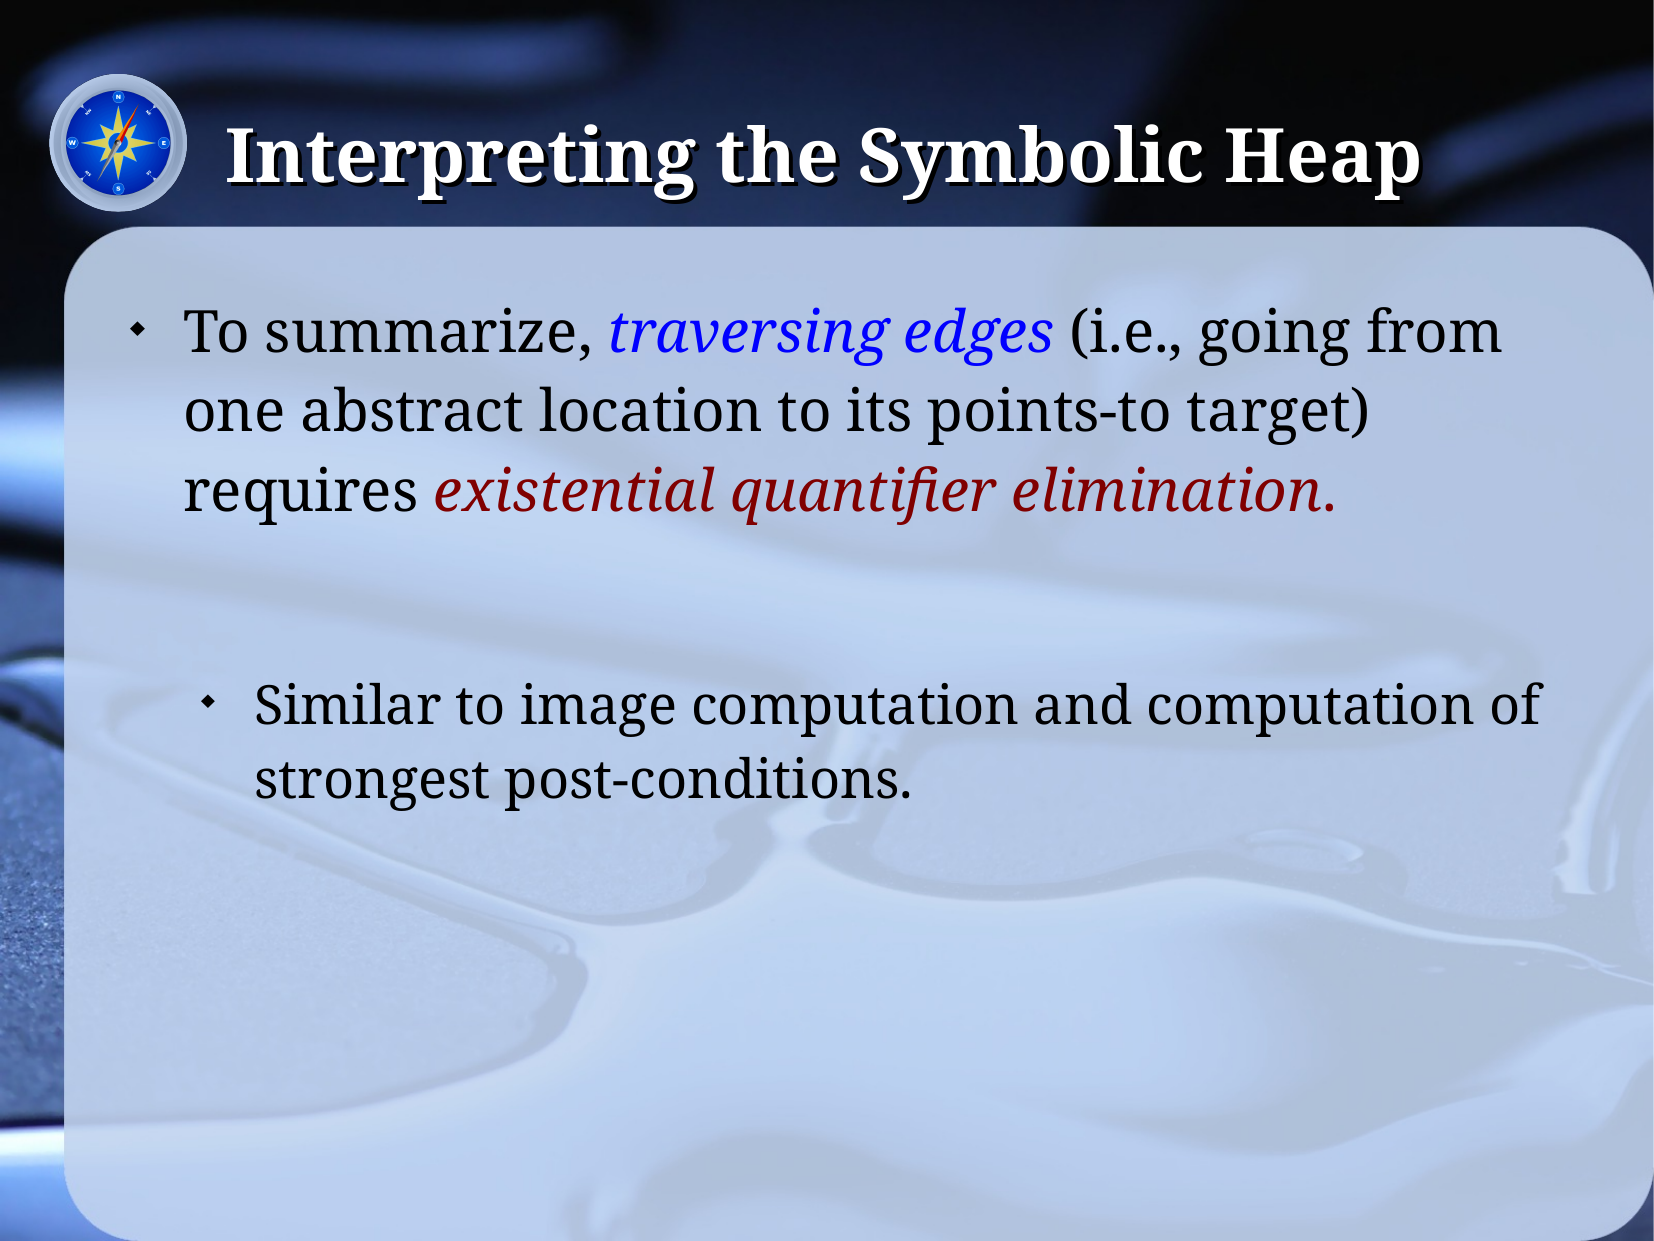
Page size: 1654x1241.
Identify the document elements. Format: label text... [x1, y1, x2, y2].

picture [0, 0, 1654, 1241]
list To summarize, traversing edges (i.e., going from one abstract location to its points-to target) requires existential quantifier elimination. Similar to image computation and computation of strongest post-conditions. [112, 290, 1571, 1094]
title Interpreting the Symbolic Heap [225, 49, 1571, 257]
